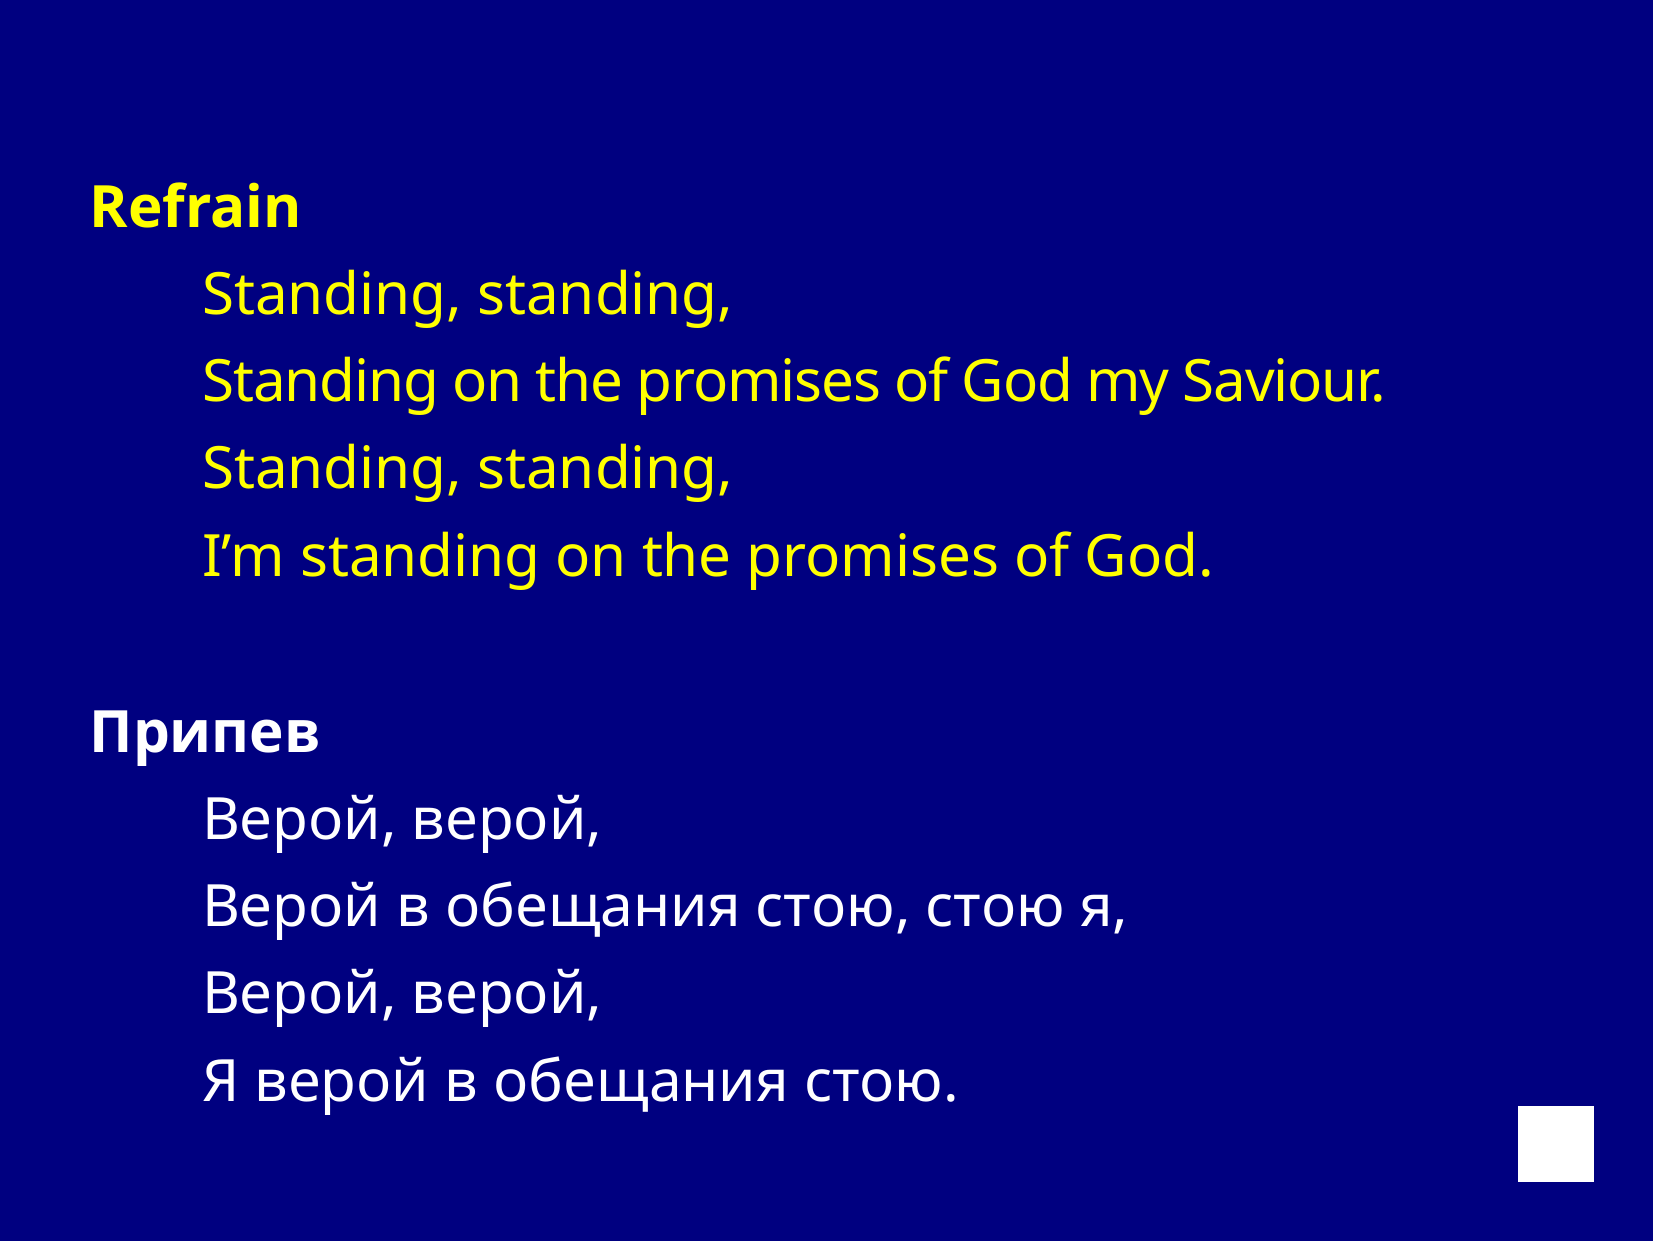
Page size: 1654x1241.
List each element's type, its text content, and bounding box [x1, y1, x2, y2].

text_box Припев Верой, верой, Верой в обещания стою, стою я, Верой, верой, Я верой в обещания стою. [75, 675, 1576, 1163]
text_box Refrain Standing, standing, Standing on the promises of God my Saviour. Standing, standing, I’m standing on the promises of God. [75, 150, 1576, 638]
text_box [1518, 1106, 1594, 1182]
